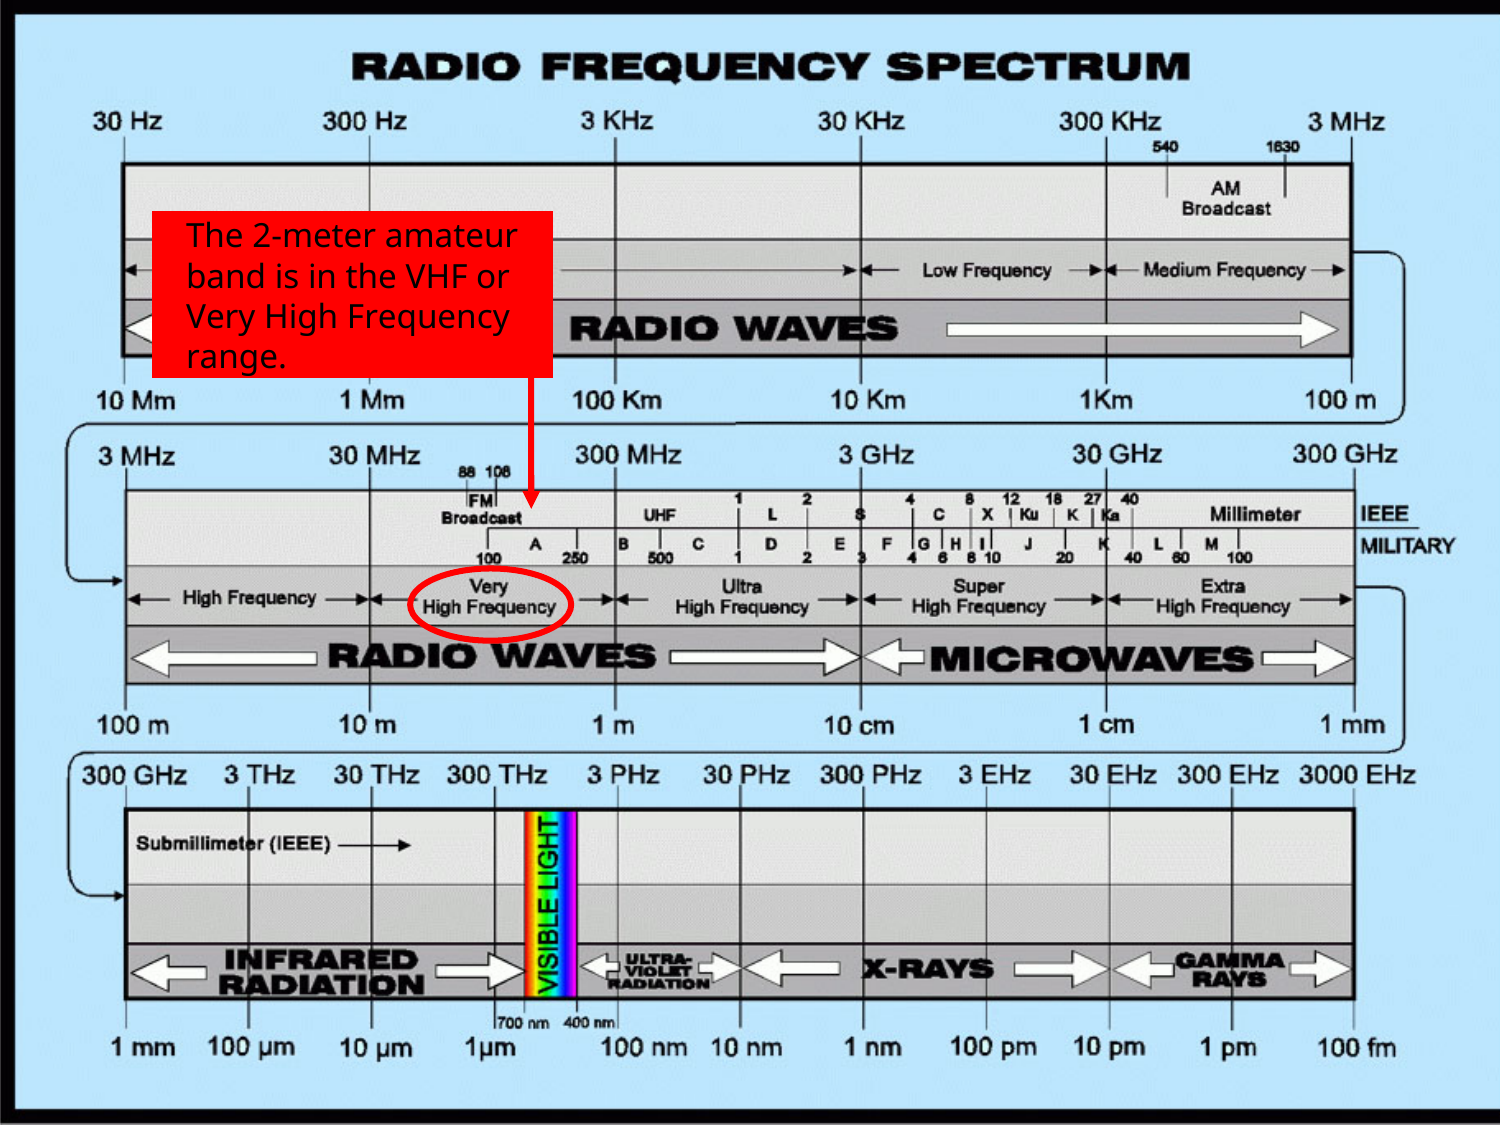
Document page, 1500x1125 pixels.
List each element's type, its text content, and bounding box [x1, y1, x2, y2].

picture [0, 0, 1500, 1125]
text_box The 2-meter amateur band is in the VHF or Very High Frequency range. [155, 214, 550, 376]
